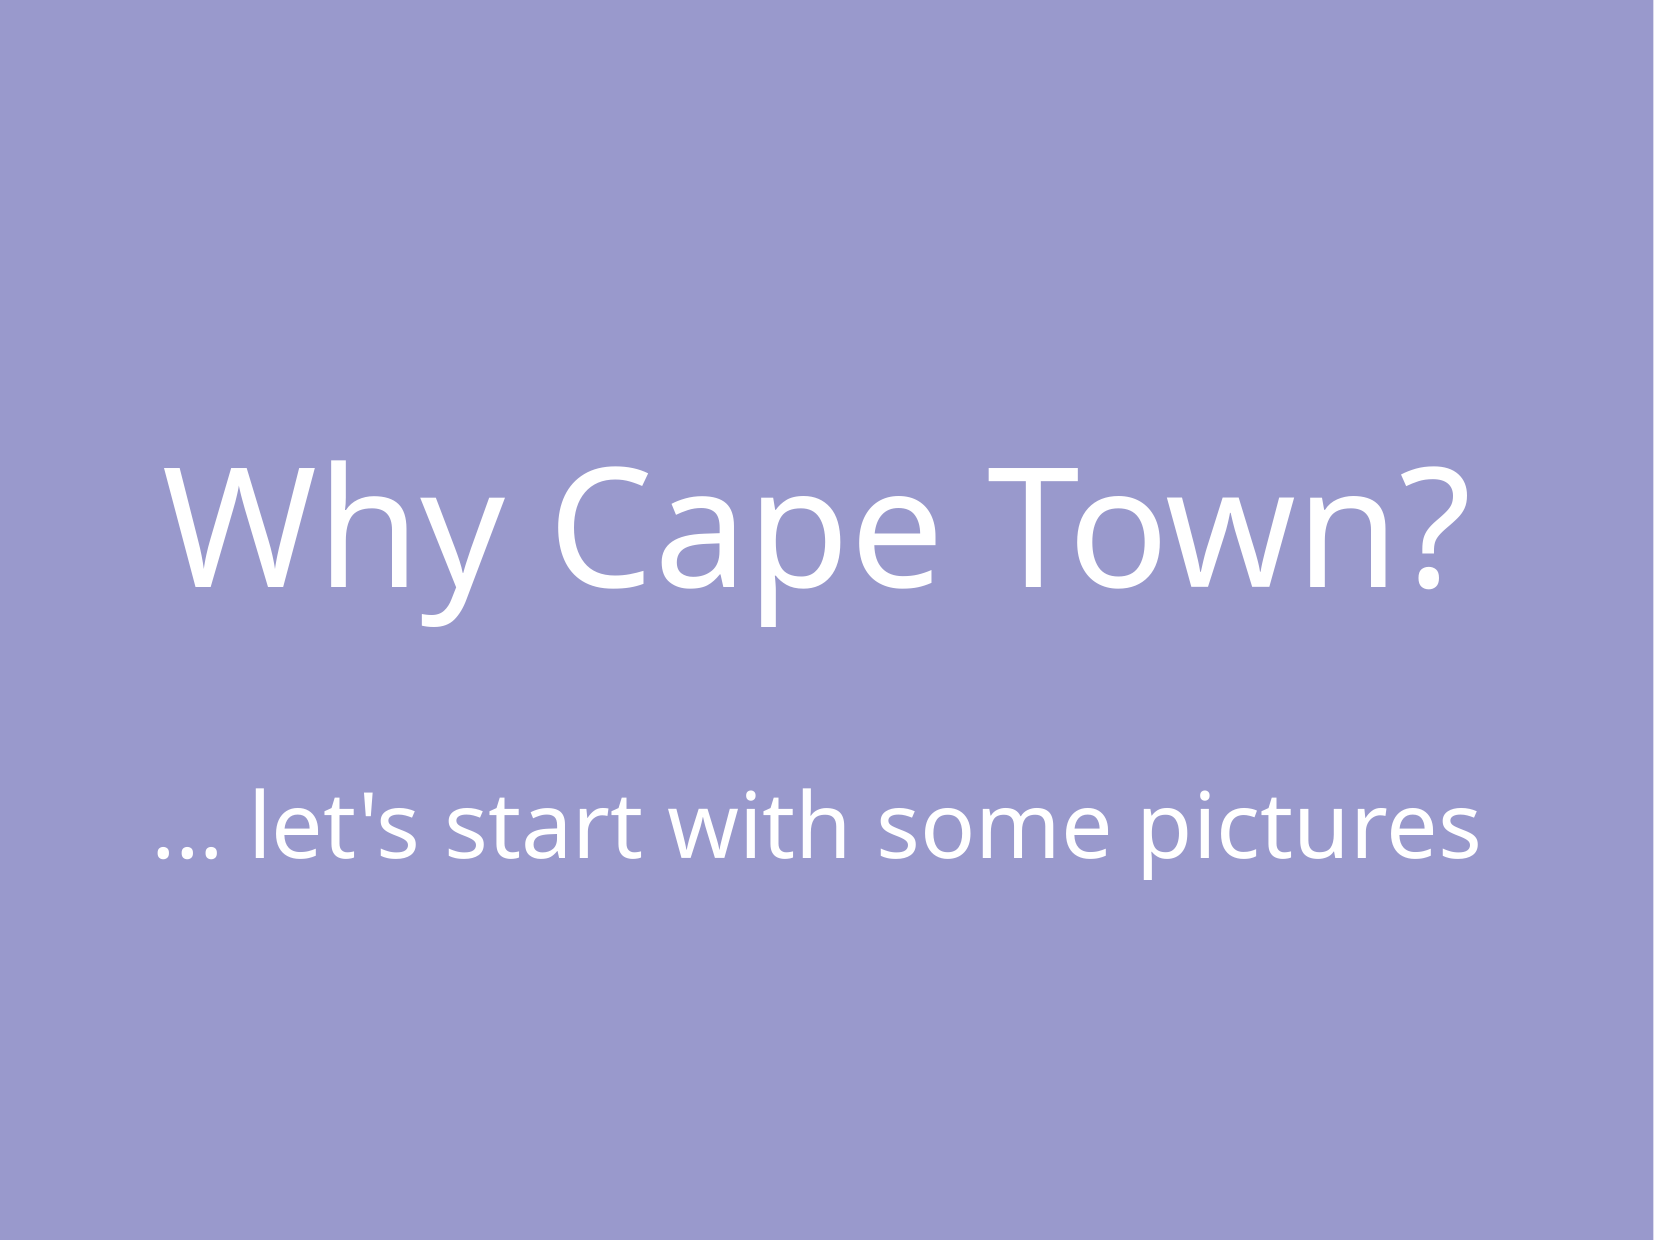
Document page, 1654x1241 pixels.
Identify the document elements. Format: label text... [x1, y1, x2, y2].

text_box Why Cape Town? … let's start with some pictures [0, 401, 1641, 825]
